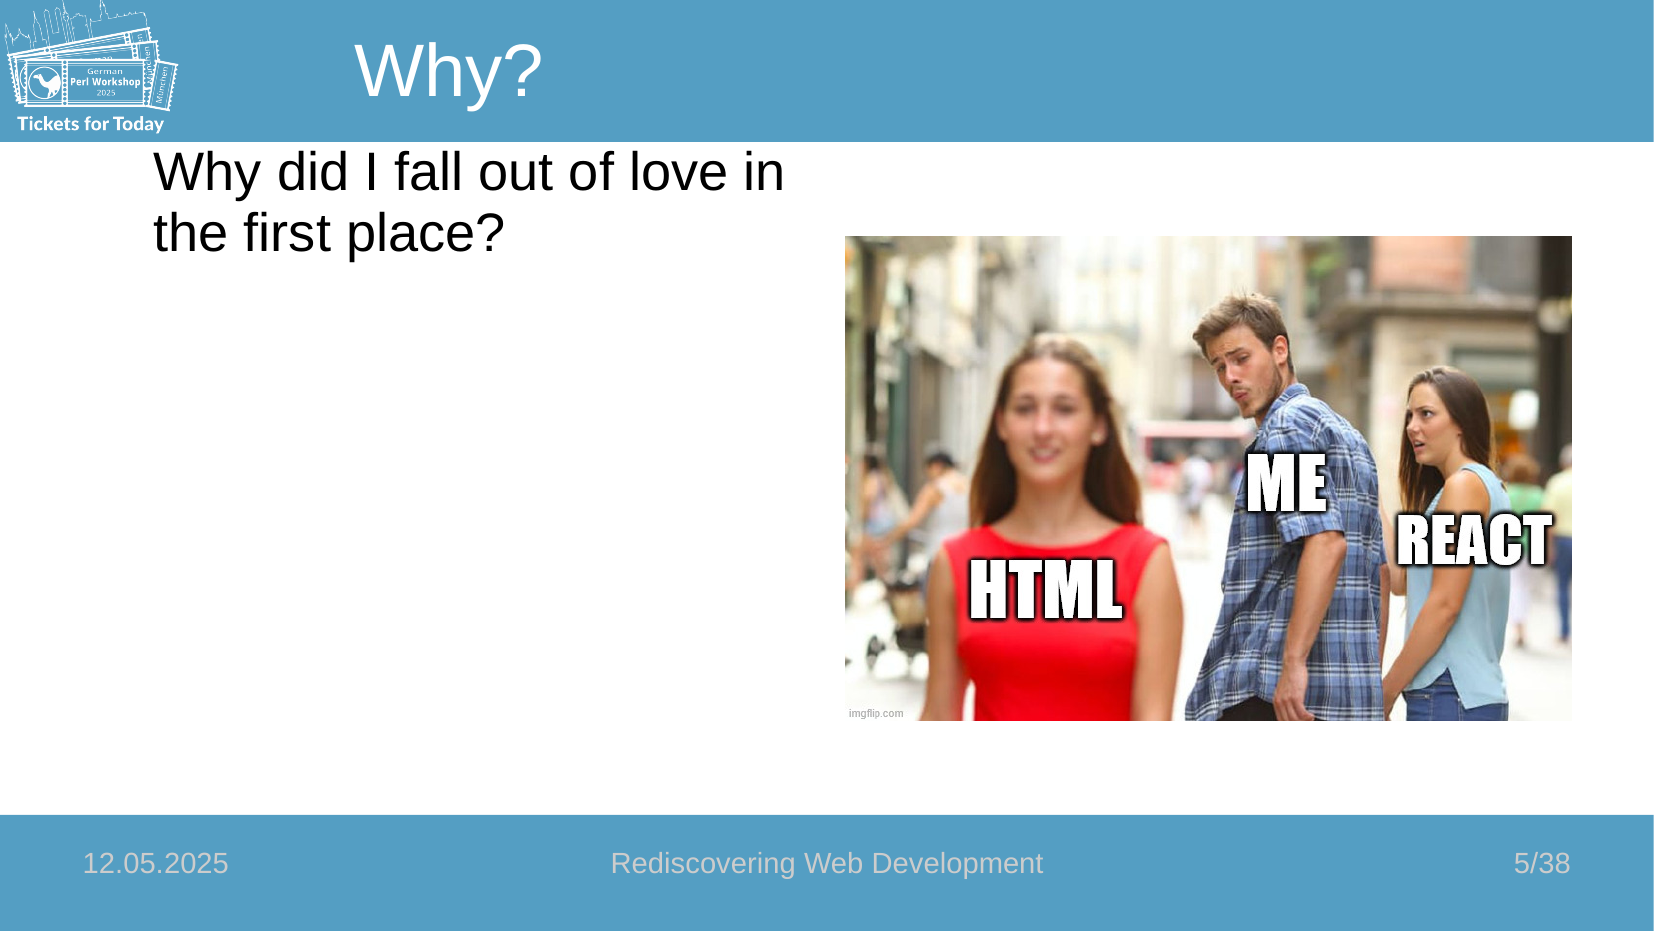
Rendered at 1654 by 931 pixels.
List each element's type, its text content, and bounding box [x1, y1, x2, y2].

picture [845, 236, 1572, 721]
list Why did I fall out of love in the first place? [82, 141, 809, 815]
title Why? [354, 5, 1654, 136]
picture [3, 0, 180, 154]
